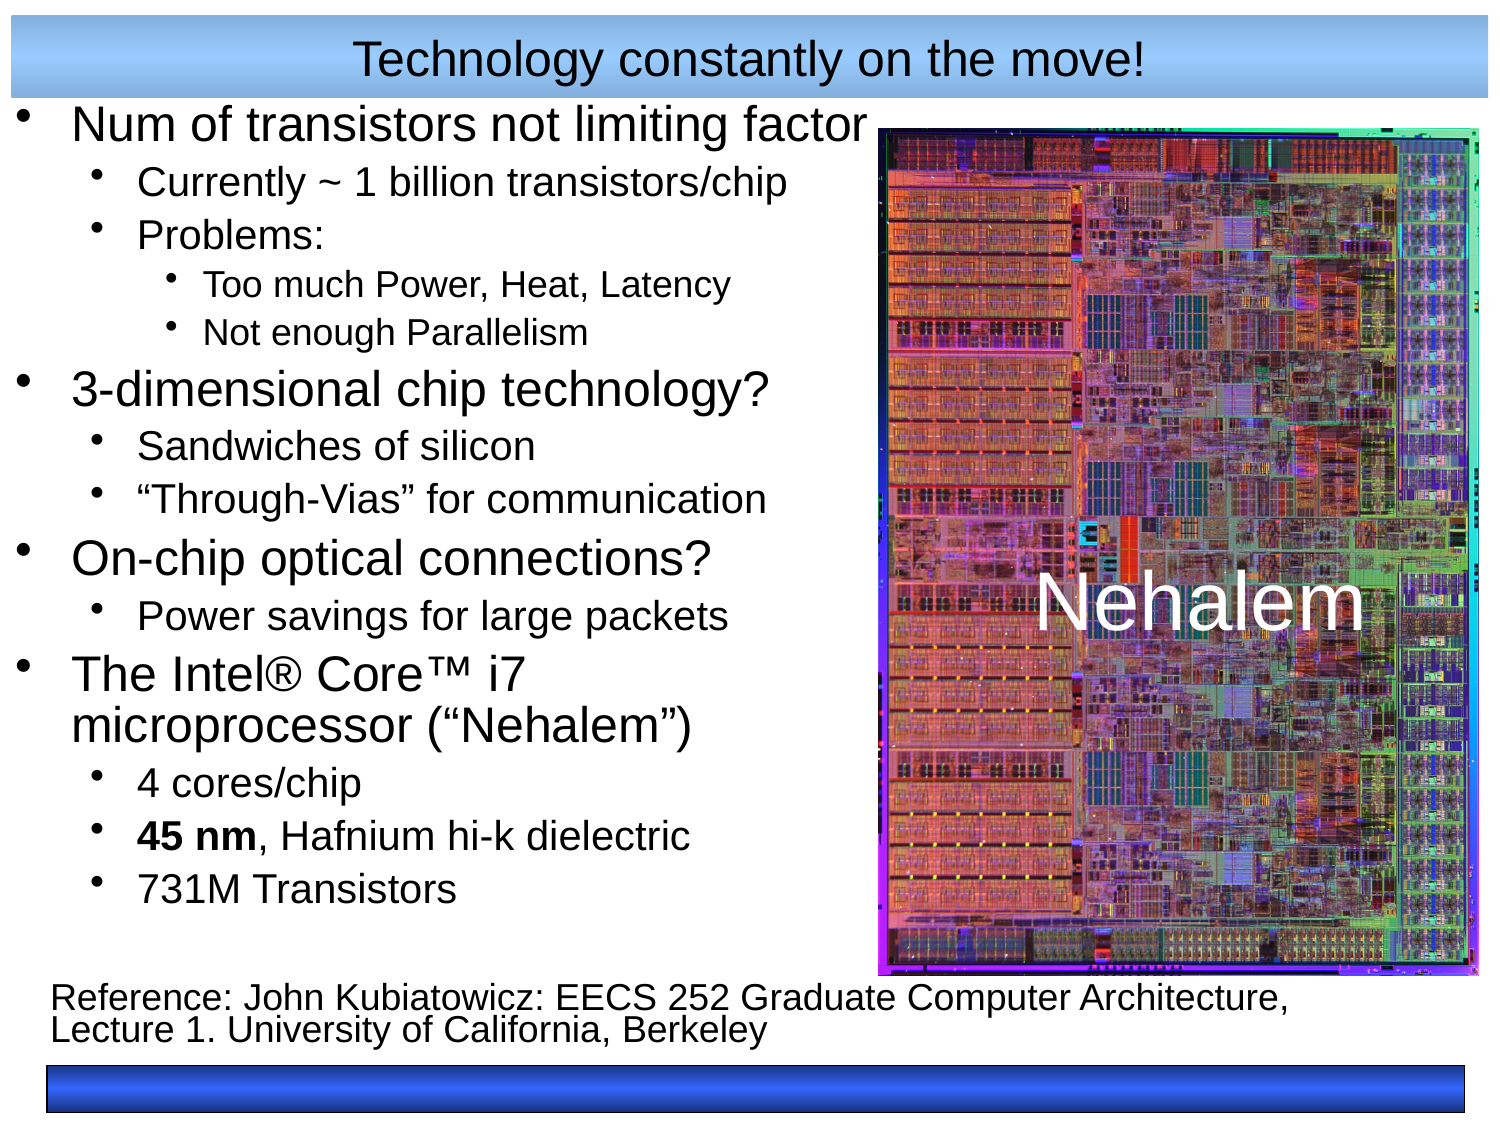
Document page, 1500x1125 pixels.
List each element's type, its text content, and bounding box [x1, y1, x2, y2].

text_box Nehalem [1018, 539, 1382, 655]
list Num of transistors not limiting factor Currently ~ 1 billion transistors/chip Problems: Too much Power, Heat, Latency Not enough Parallelism 3-dimensional chip technology? Sandwiches of silicon “Through-Vias” for communication On-chip optical connections? Power savings for large packets The Intel® Core™ i7 microprocessor (“Nehalem”) 4 cores/chip 45 nm, Hafnium hi-k dielectric 731M Transistors [0, 93, 1489, 1114]
title Technology constantly on the move! [11, 15, 1489, 93]
text_box Reference: John Kubiatowicz: EECS 252 Graduate Computer Architecture, Lecture 1. University of California, Berkeley [35, 978, 1407, 1088]
picture [878, 128, 1479, 976]
